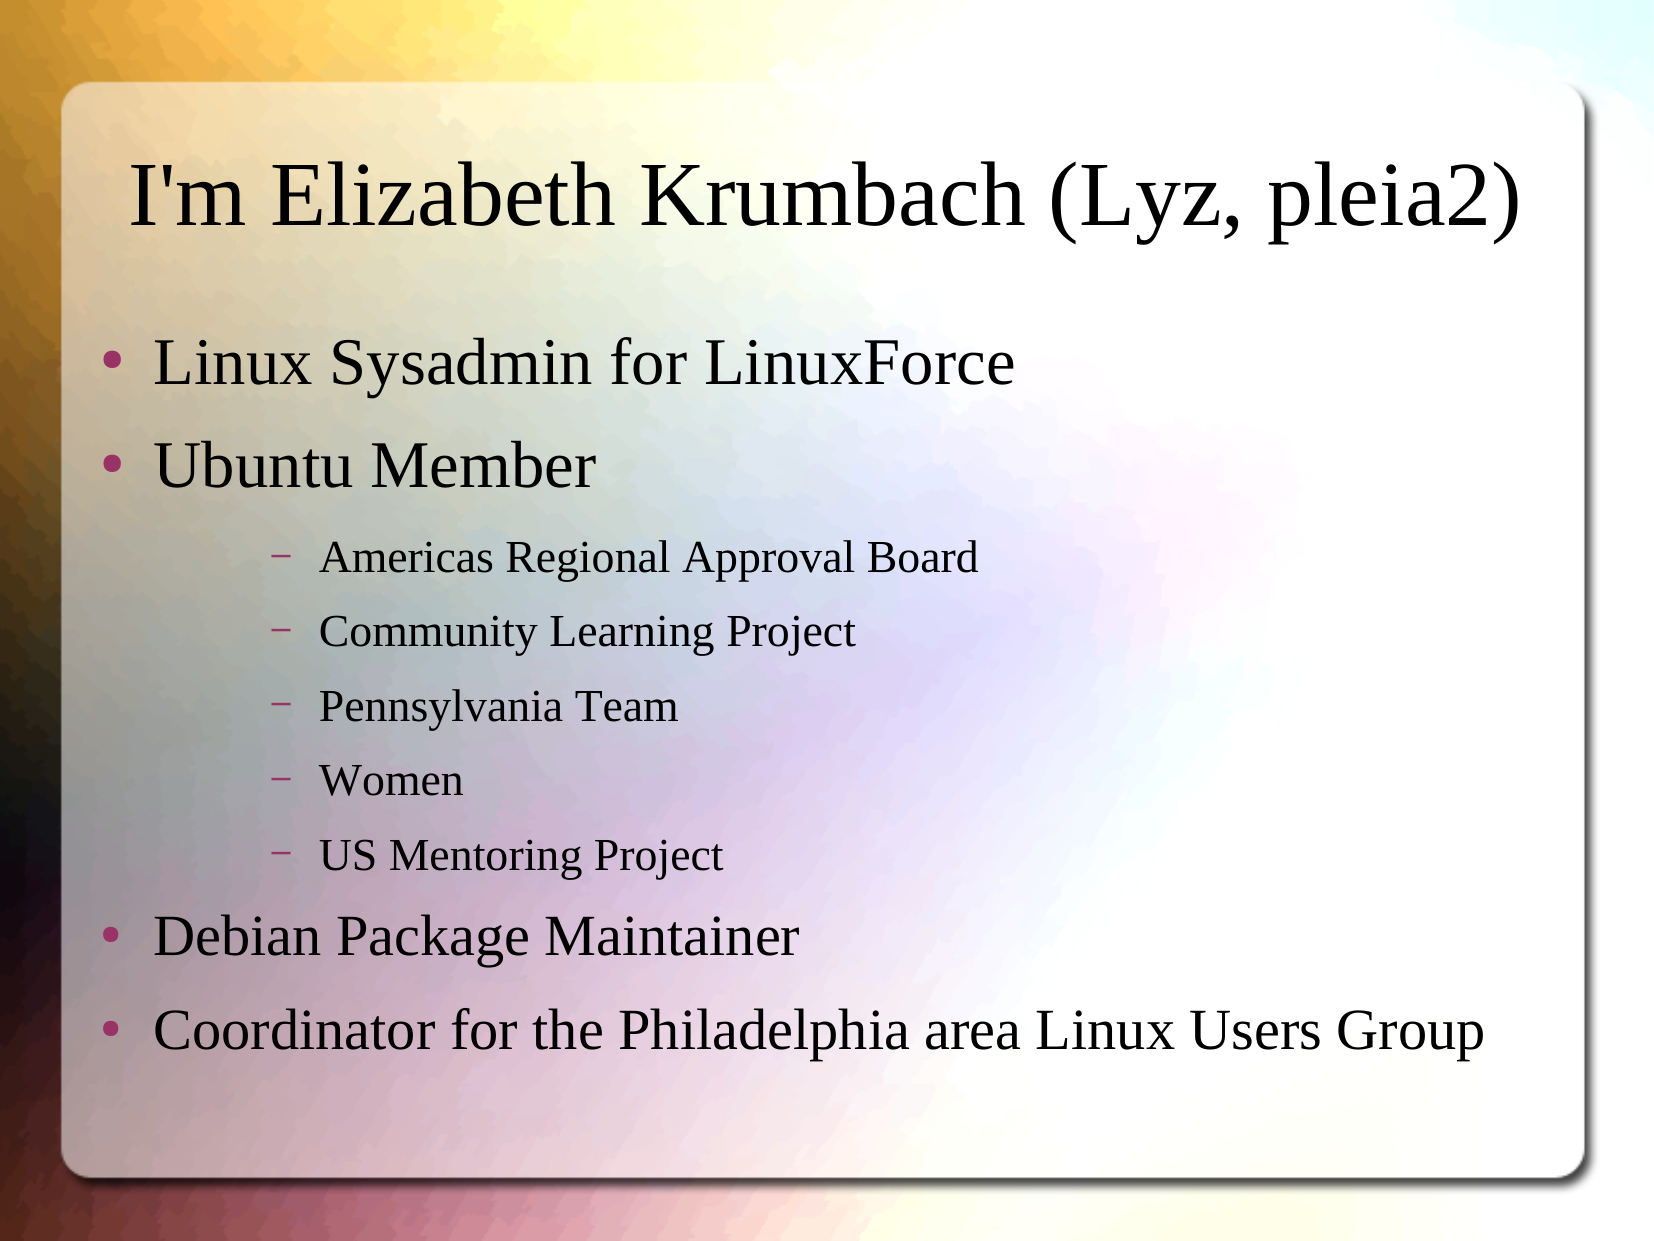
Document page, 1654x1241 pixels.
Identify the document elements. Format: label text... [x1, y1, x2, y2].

list Linux Sysadmin for LinuxForce Ubuntu Member Americas Regional Approval Board Community Learning Project Pennsylvania Team Women US Mentoring Project Debian Package Maintainer Coordinator for the Philadelphia area Linux Users Group [82, 324, 1571, 1129]
picture [0, 0, 1654, 1241]
title I'm Elizabeth Krumbach (Lyz, pleia2) [82, 90, 1571, 298]
